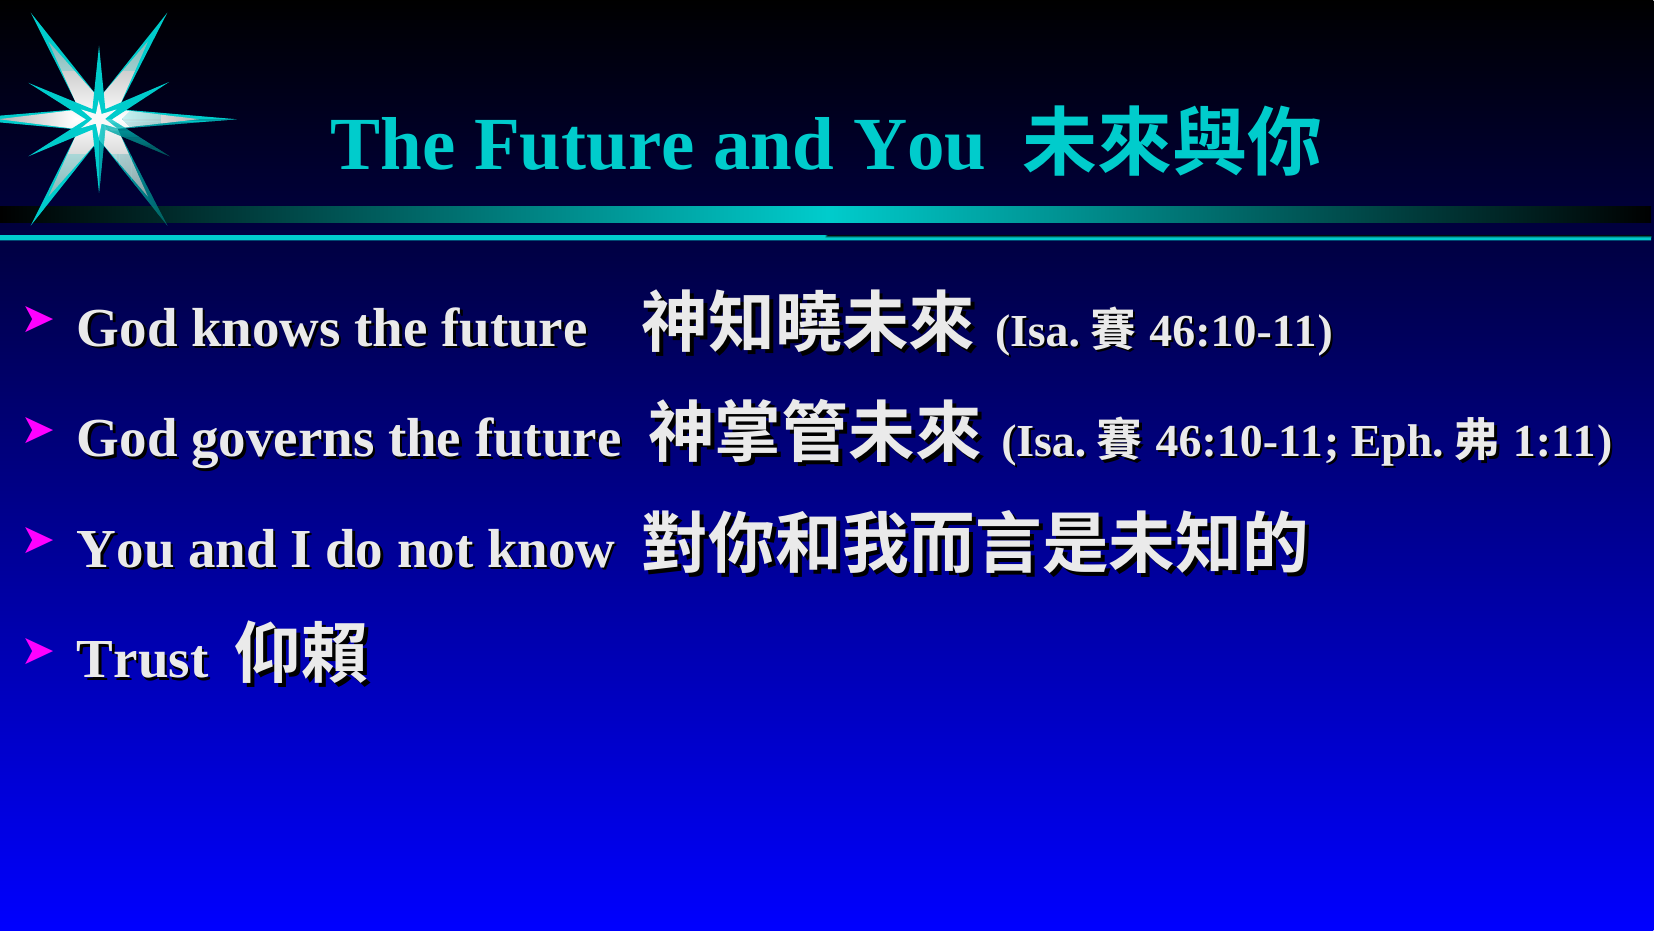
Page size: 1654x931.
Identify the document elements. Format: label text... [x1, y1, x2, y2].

title The Future and You 未來與你 [124, 59, 1530, 215]
list God knows the future 神知曉未來(Isa.賽46:10-11) God governs the future 神掌管未來(Isa.賽46:10-11; Eph.弗1:11) You and I do not know 對你和我而言是未知的 Trust 仰賴 [20, 268, 1633, 729]
